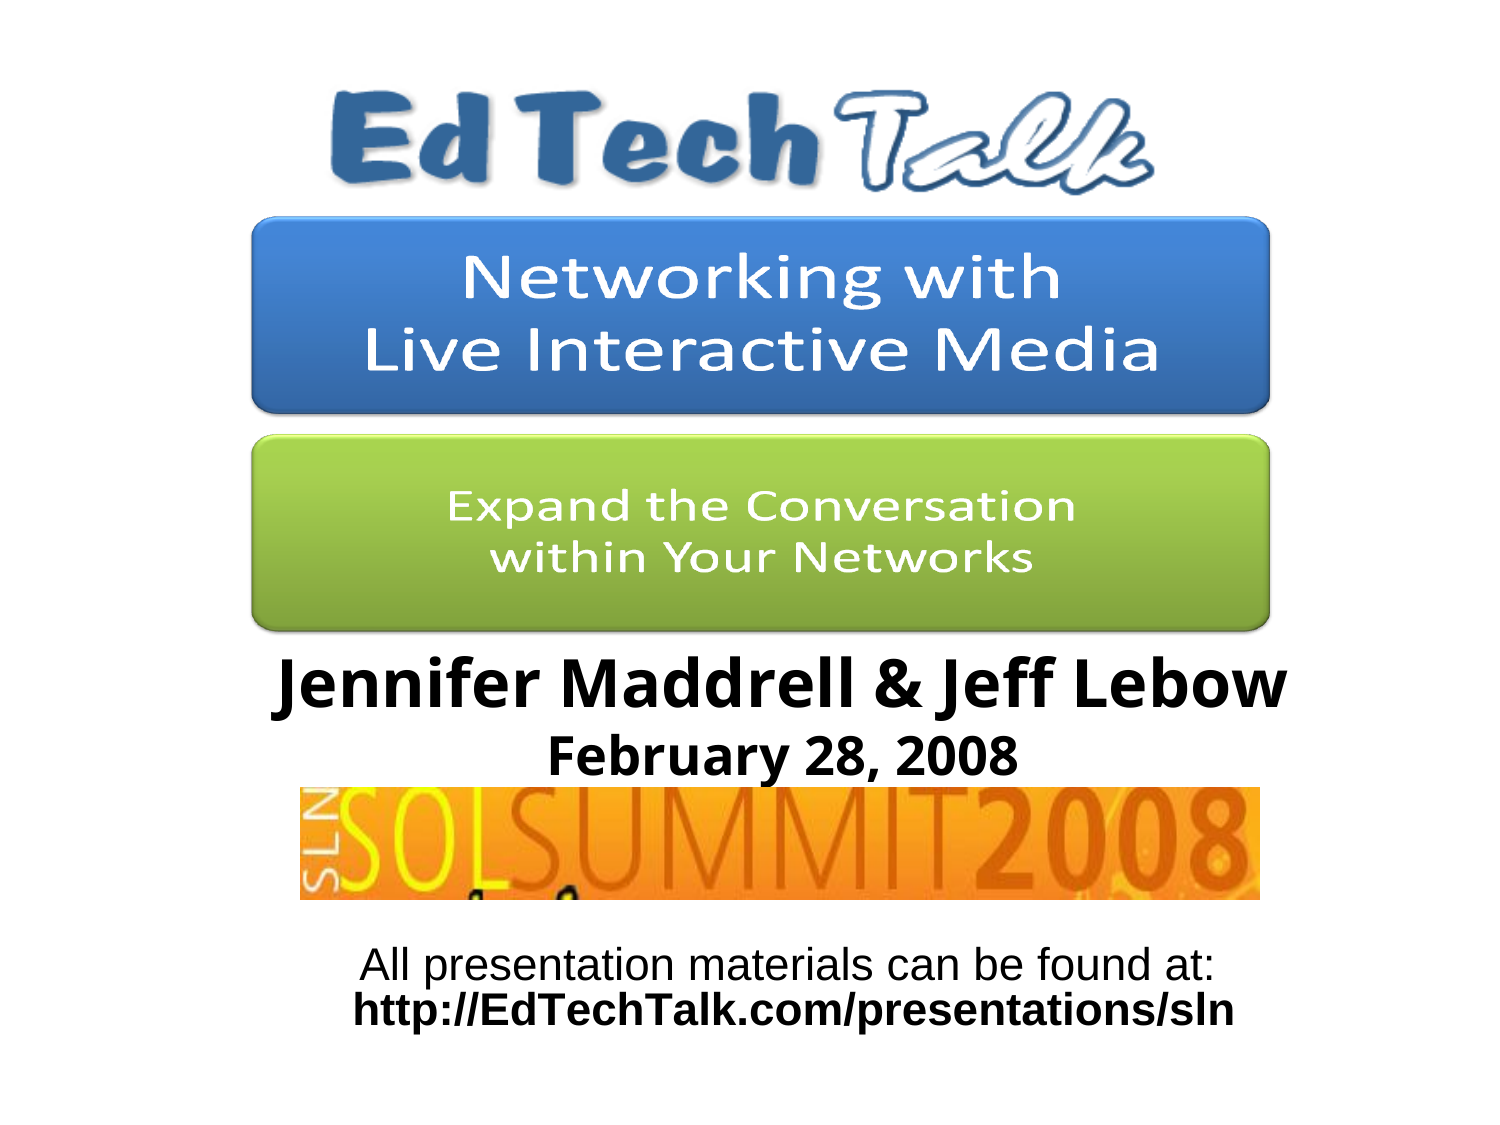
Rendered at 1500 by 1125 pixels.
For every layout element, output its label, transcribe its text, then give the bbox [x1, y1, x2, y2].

text_box Jennifer Maddrell & Jeff Lebow February 28, 2008 [261, 637, 1313, 789]
picture [245, 211, 1276, 638]
picture [300, 787, 1260, 901]
text_box All presentation materials can be found at: http://EdTechTalk.com/presentations/sln [337, 937, 1351, 1049]
picture [150, 74, 1334, 207]
